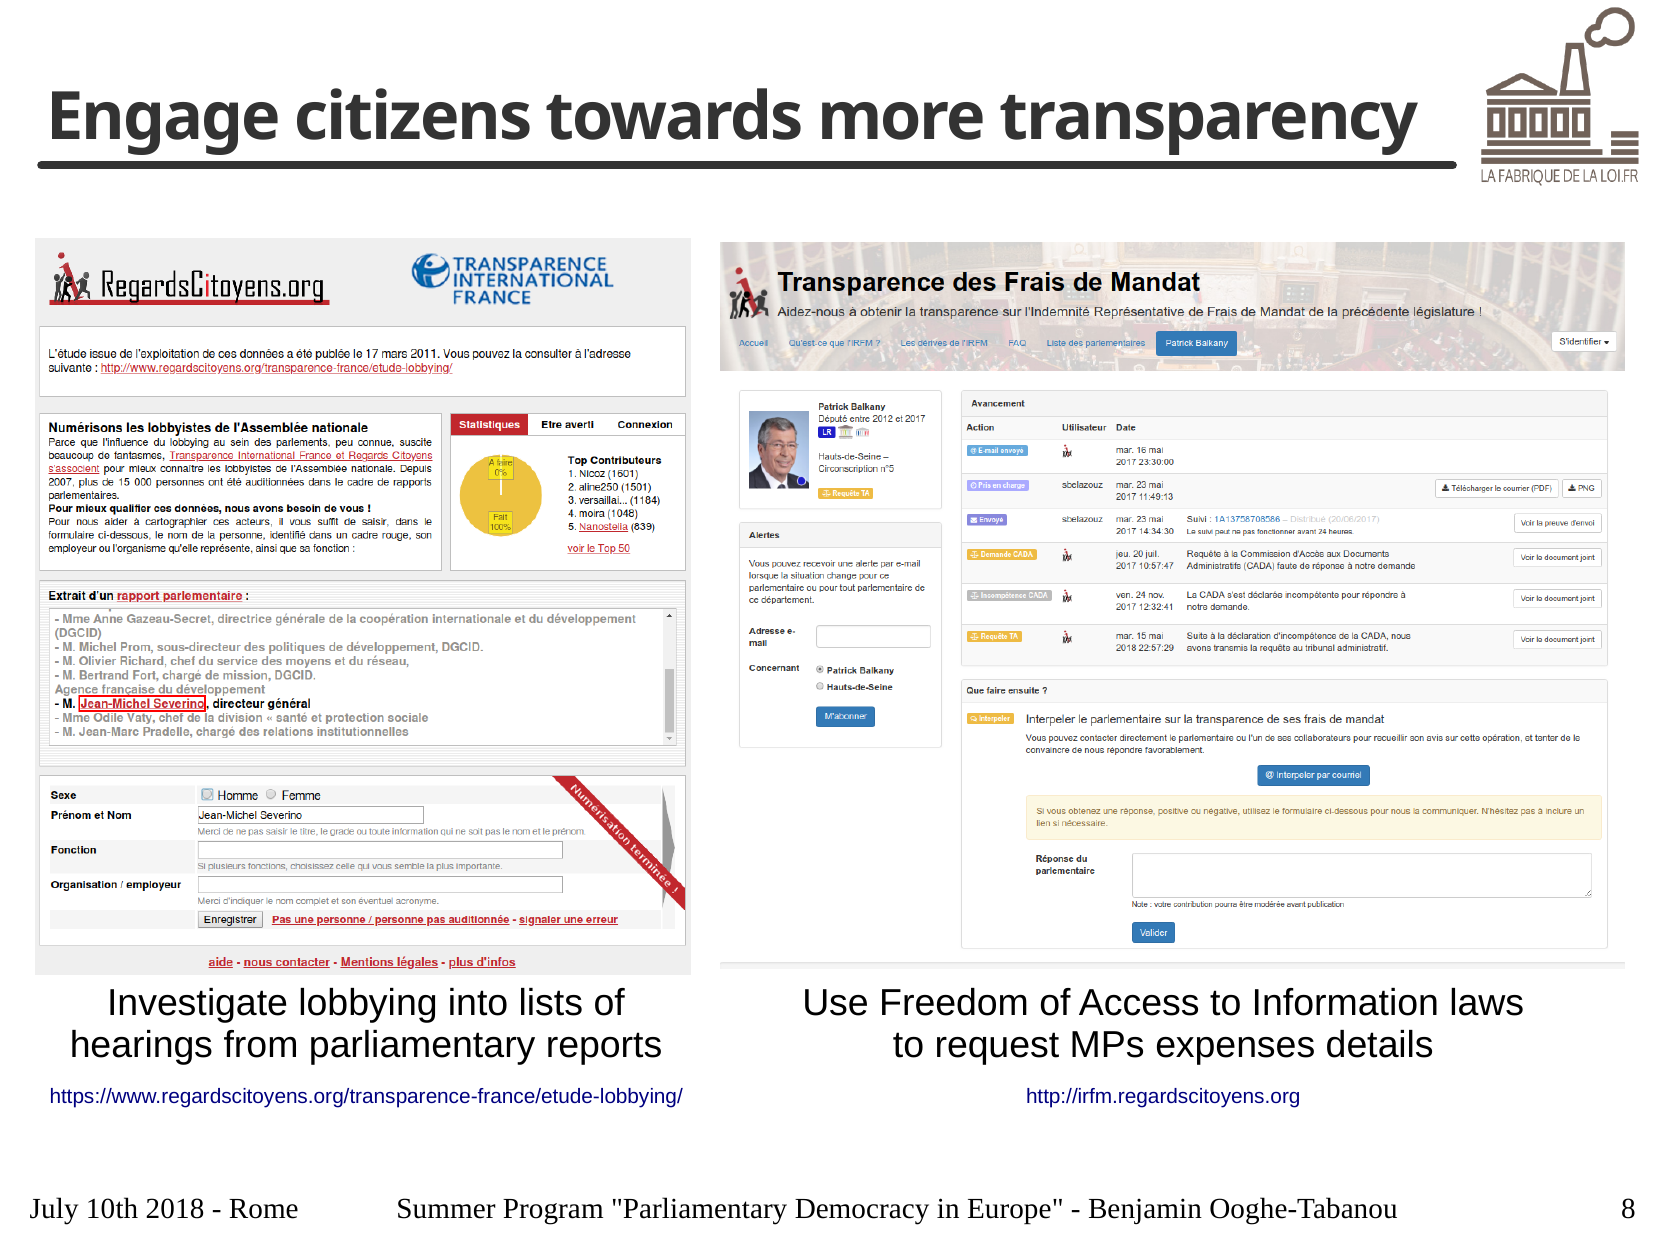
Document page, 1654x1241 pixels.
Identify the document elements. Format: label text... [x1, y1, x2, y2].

picture [720, 242, 1625, 969]
text_box Investigate lobbying into lists of hearings from parliamentary reports https://www.regardscitoyens.org/transparence-france/etude-lobbying/ [23, 974, 709, 1121]
title Engage citizens towards more transparency [29, 37, 1518, 189]
picture [35, 238, 691, 974]
text_box Use Freedom of Access to Information laws to request MPs expenses details http://irfm.regardscitoyens.org [720, 974, 1607, 1121]
picture [1464, 0, 1654, 189]
